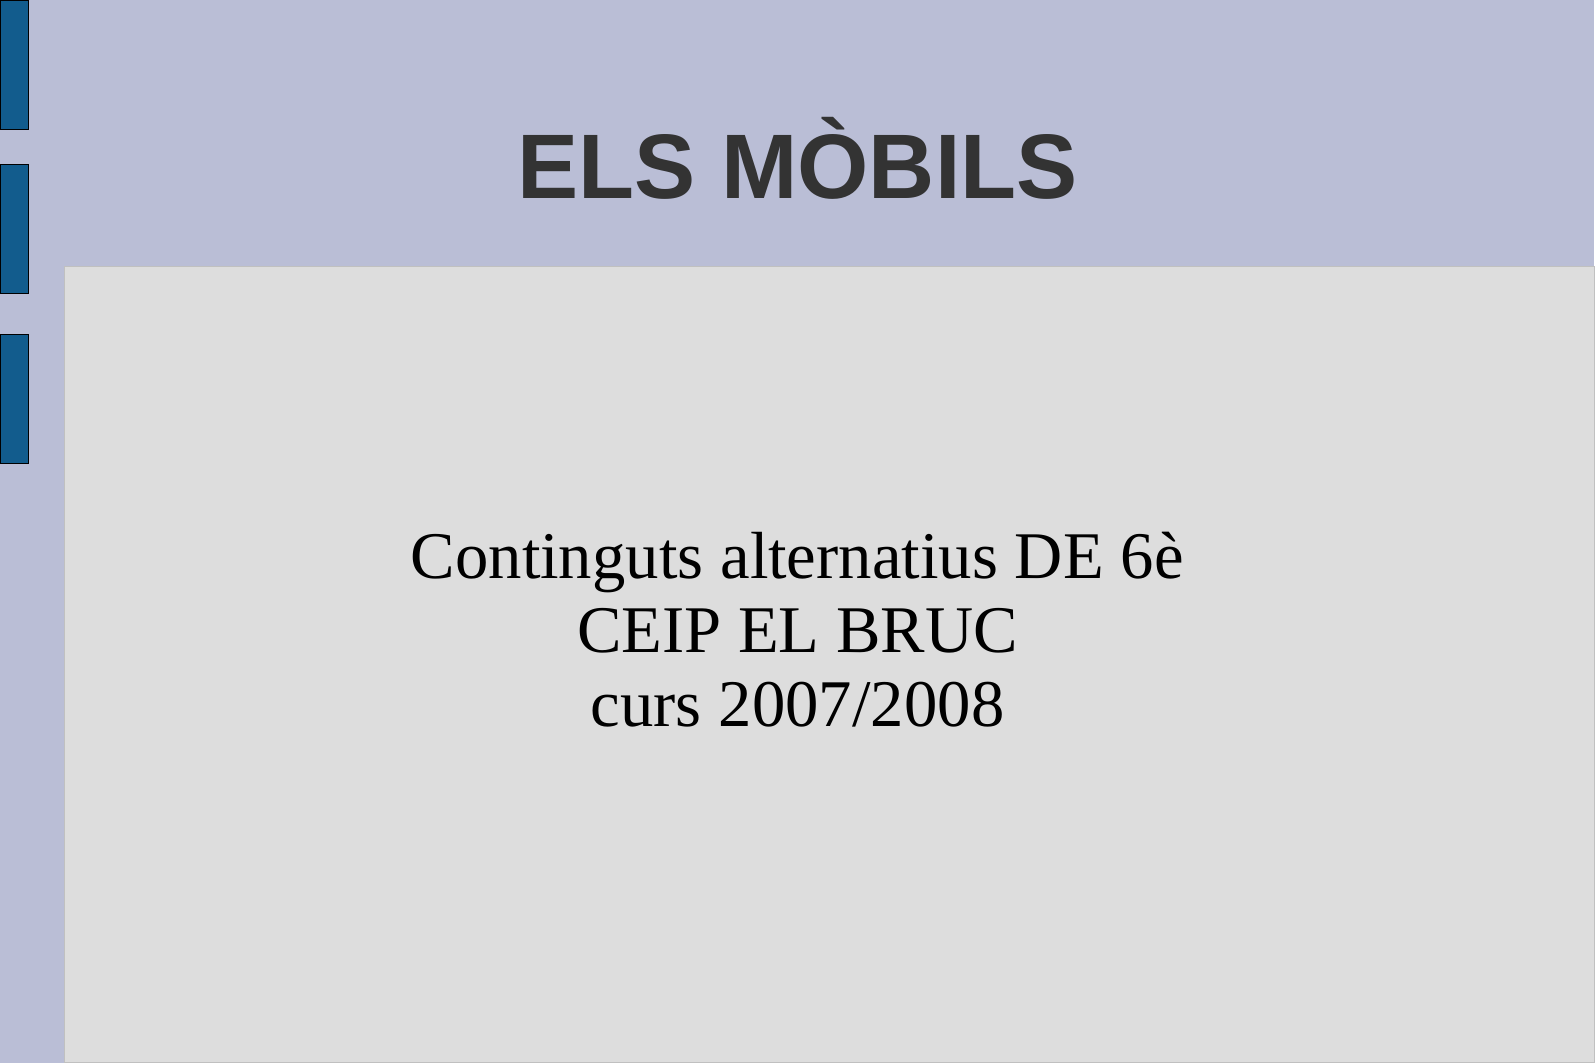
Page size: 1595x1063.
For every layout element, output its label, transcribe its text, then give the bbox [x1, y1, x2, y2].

subtitle Continguts alternatius DE 6è CEIP EL BRUC curs 2007/2008 [117, 295, 1479, 966]
title ELS MÒBILS [117, 78, 1479, 256]
